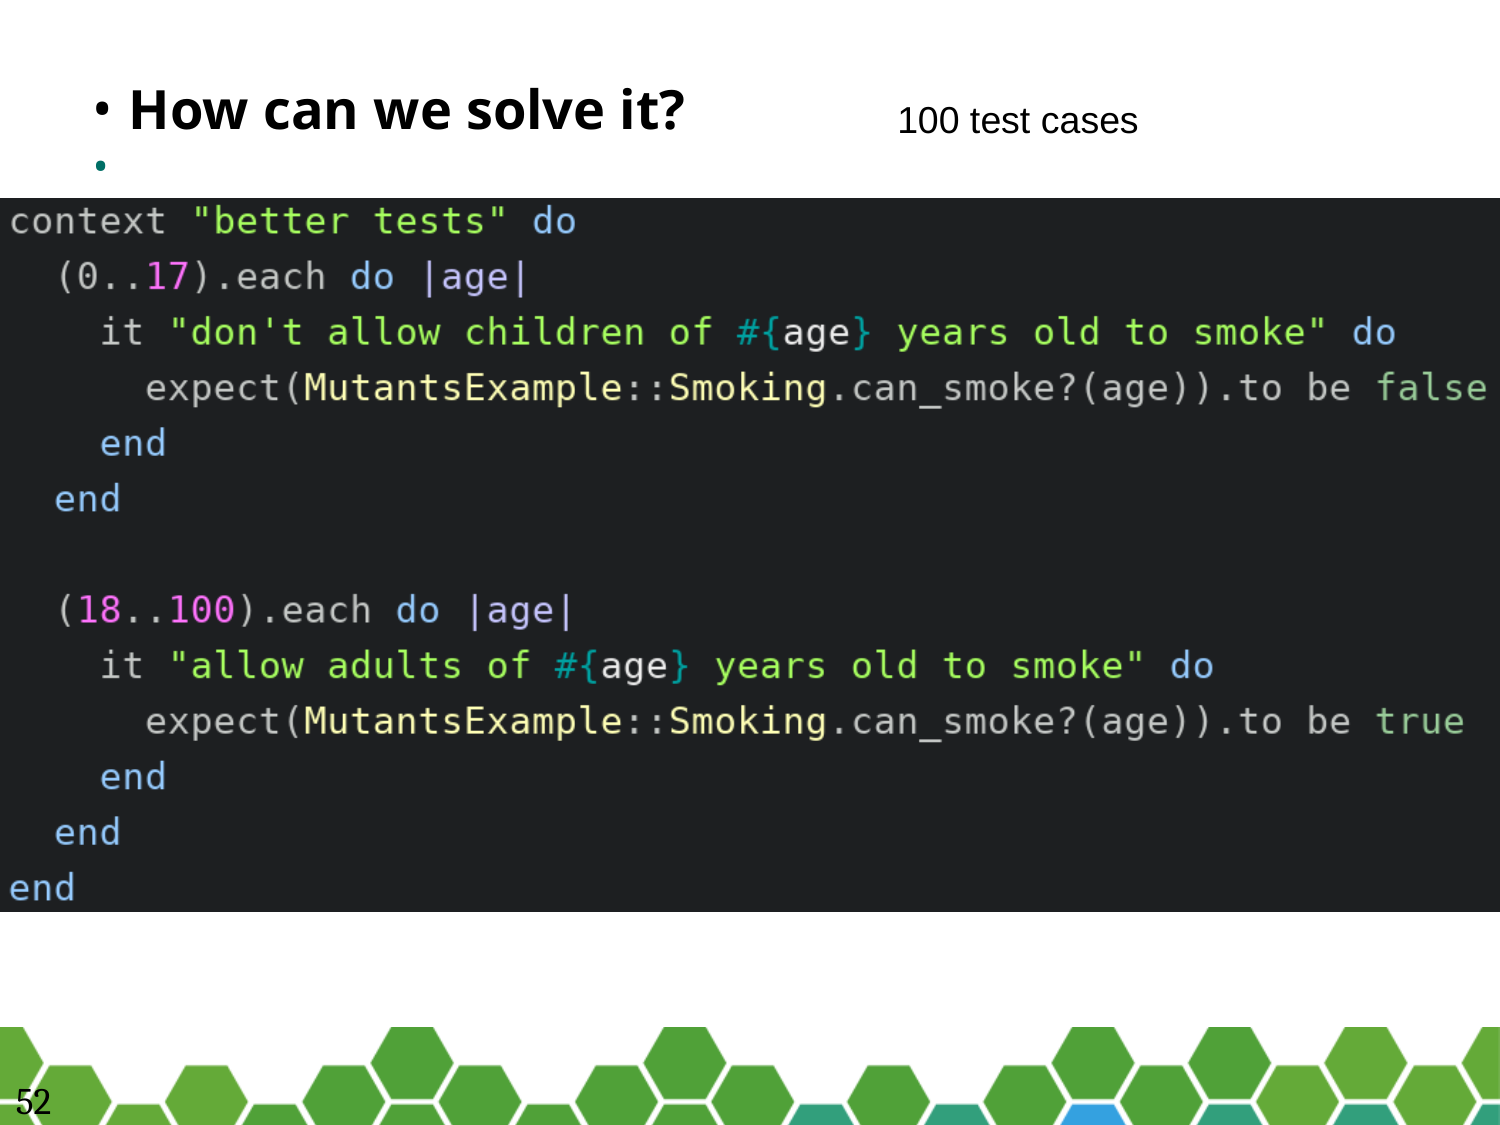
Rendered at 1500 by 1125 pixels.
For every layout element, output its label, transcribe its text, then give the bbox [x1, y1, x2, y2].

text_box 100 test cases [882, 88, 1154, 148]
text_box How can we solve it? [92, 75, 1467, 198]
picture [0, 1027, 1500, 1125]
picture [0, 198, 1500, 912]
